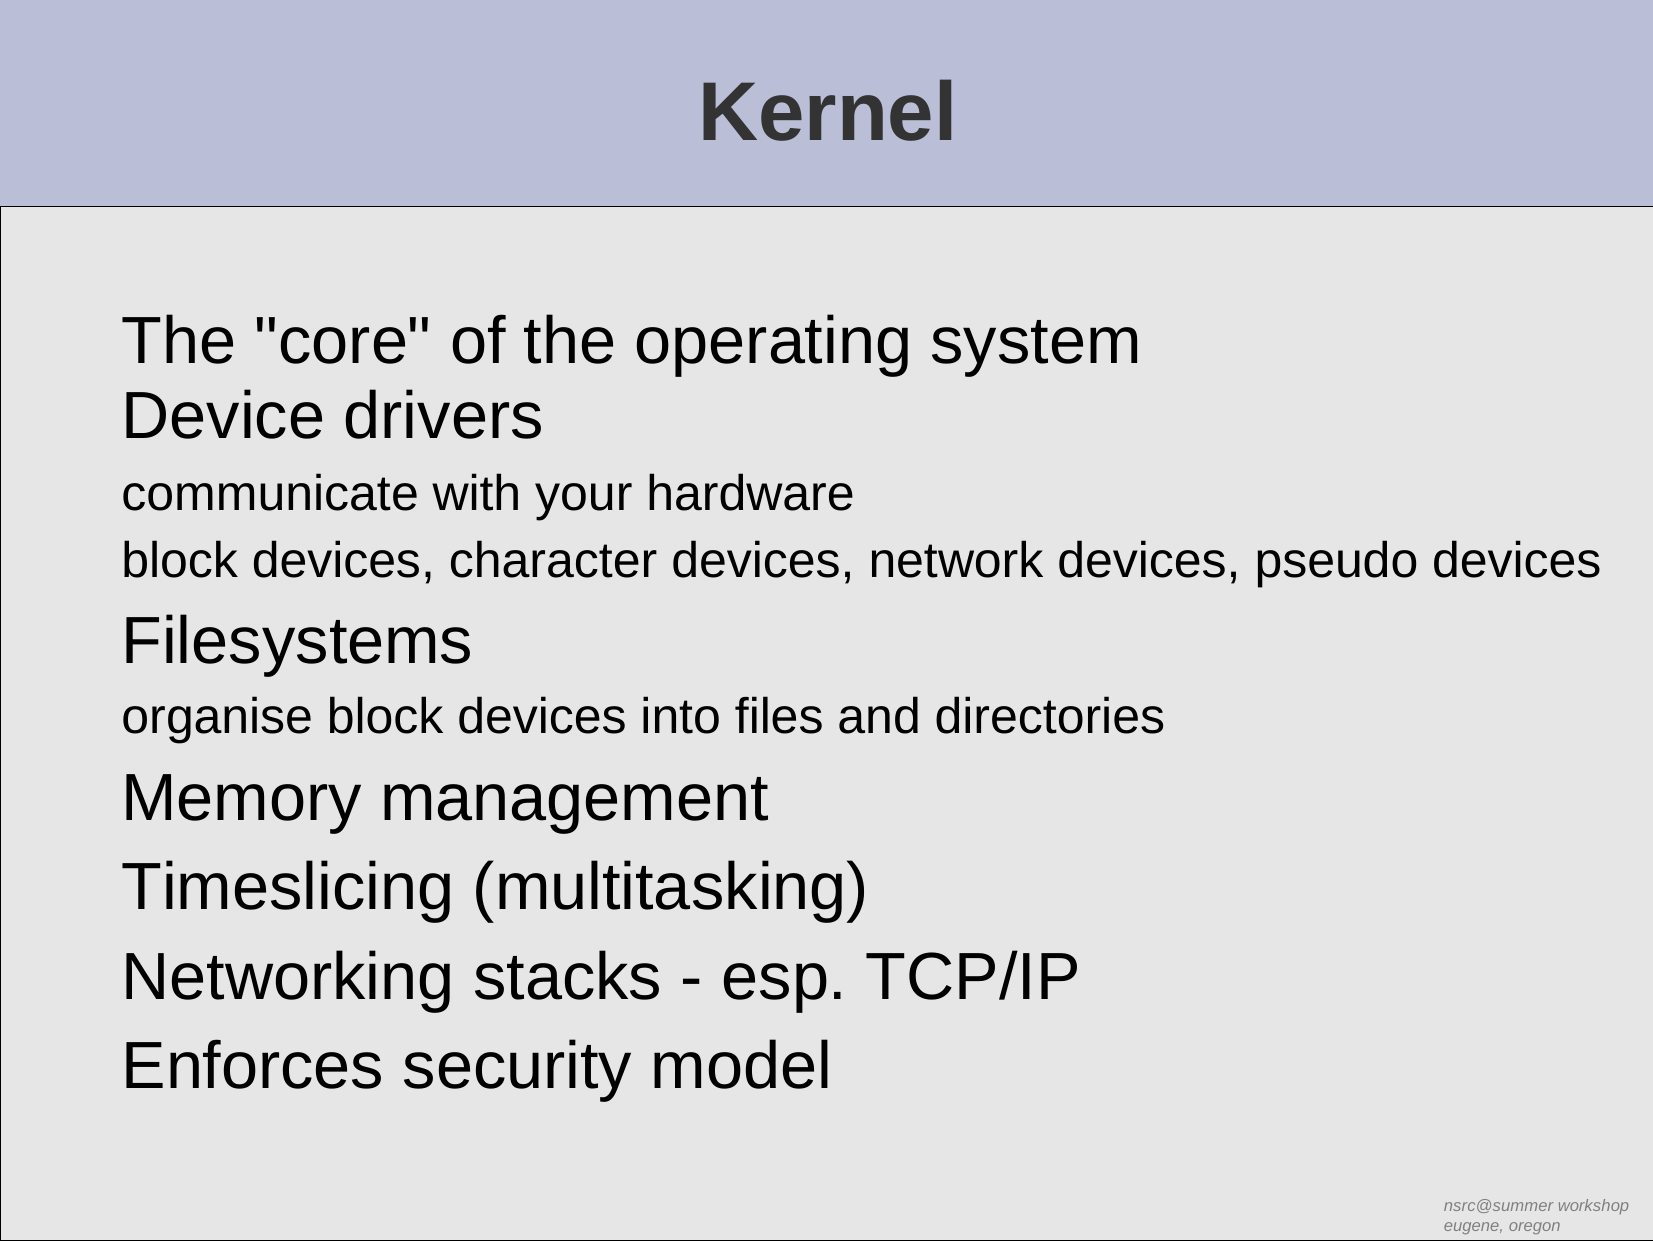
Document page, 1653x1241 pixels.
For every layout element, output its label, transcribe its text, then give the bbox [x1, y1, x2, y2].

text_box The "core" of the operating system Device drivers communicate with your hardware block devices, character devices, network devices, pseudo devices Filesystems organise block devices into files and directories Memory management Timeslicing (multitasking) Networking stacks - esp. TCP/IP Enforces security model [121, 304, 1564, 1144]
text_box Kernel [120, 68, 1536, 161]
